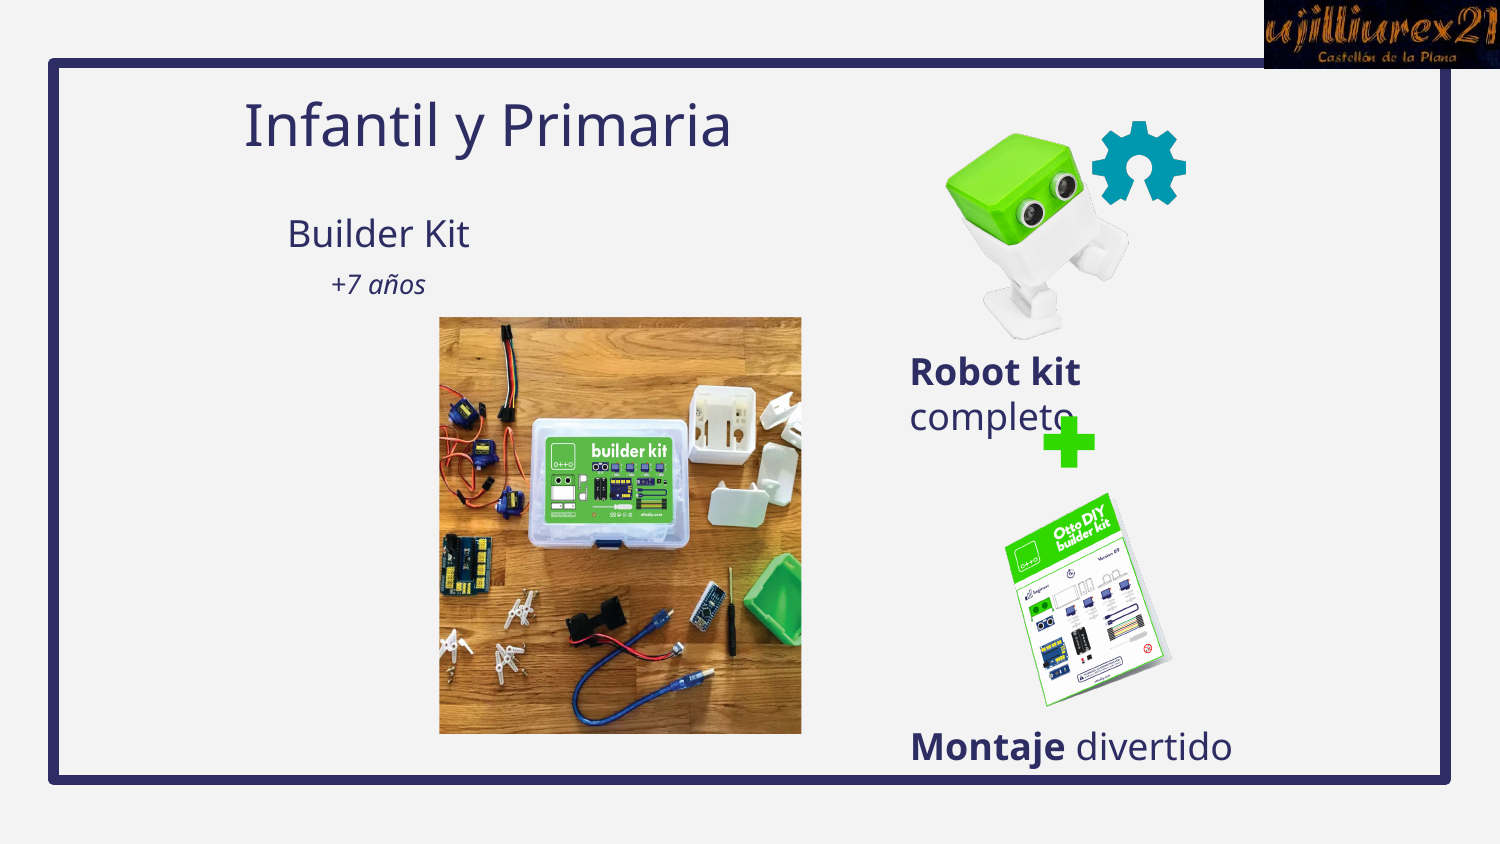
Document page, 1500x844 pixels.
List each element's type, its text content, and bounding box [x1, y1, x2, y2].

picture [439, 317, 802, 734]
picture [1264, 0, 1500, 69]
picture [934, 121, 1186, 343]
text_box +7 años [297, 252, 459, 330]
text_box Montaje divertido [865, 708, 1279, 792]
title Infantil y Primaria [229, 72, 1419, 167]
text_box Builder Kit [272, 194, 545, 272]
text_box Robot kit completo [894, 333, 1255, 417]
text_box [1043, 416, 1095, 468]
picture [989, 487, 1186, 715]
